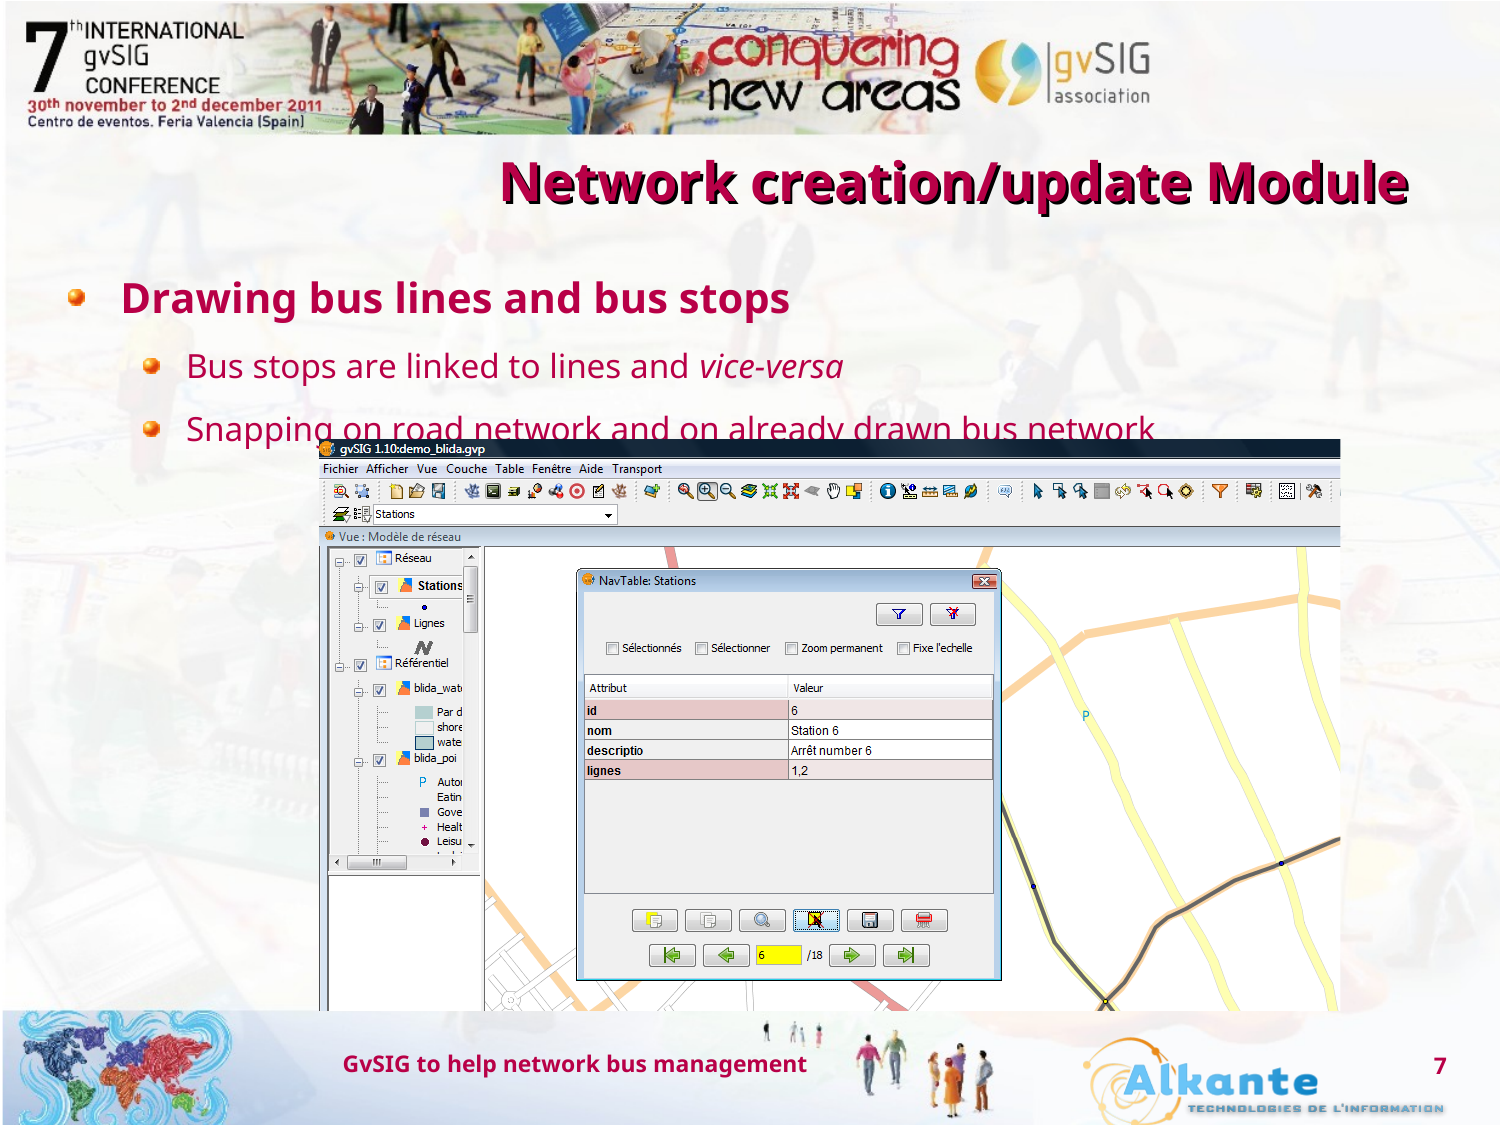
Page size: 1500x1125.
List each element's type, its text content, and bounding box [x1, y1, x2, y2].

list Drawing bus lines and bus stops Bus stops are linked to lines and vice-versa Snapping on road network and on already drawn bus network [68, 259, 1447, 1003]
title Network creation/update Module [81, 127, 1410, 223]
picture [2, 1, 1500, 1125]
